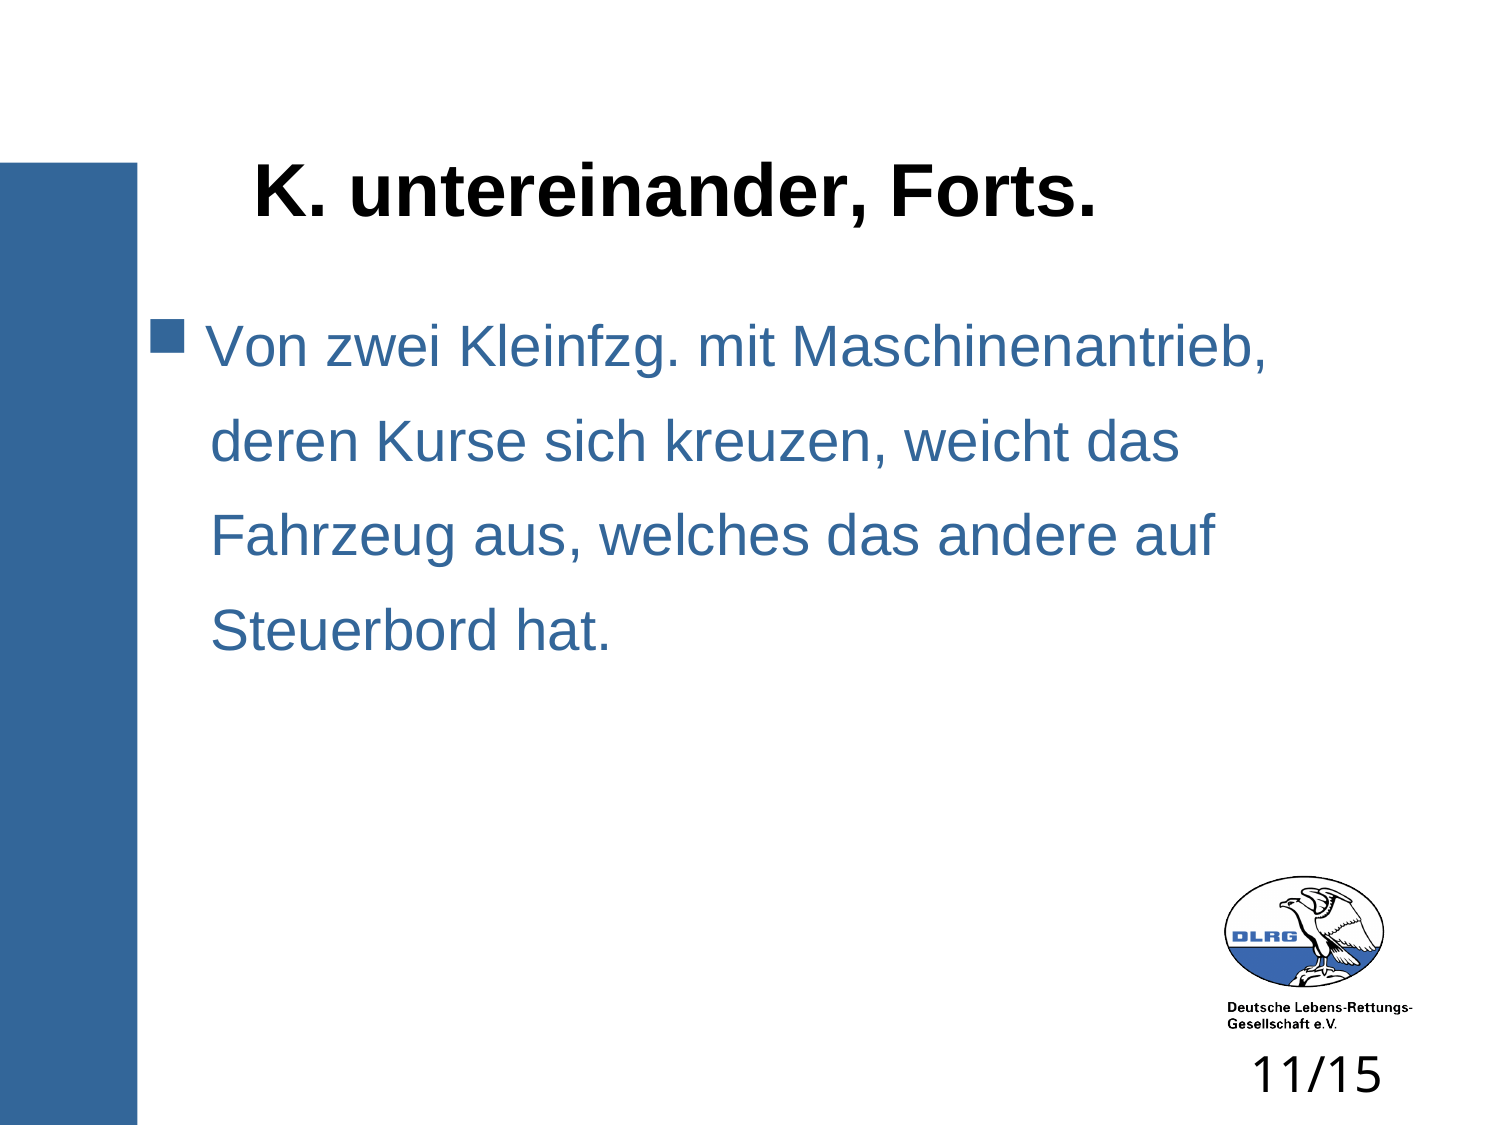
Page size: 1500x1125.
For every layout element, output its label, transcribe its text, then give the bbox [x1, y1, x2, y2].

text_box K. untereinander, Forts. [238, 134, 1114, 240]
picture [1224, 874, 1413, 1030]
text_box <Nummer>/15 [1235, 1034, 1500, 1111]
text_box Von zwei Kleinfzg. mit Maschinenantrieb, deren Kurse sich kreuzen, weicht das Fahrzeug aus, welches das andere auf Steuerbord hat. [130, 276, 1454, 746]
